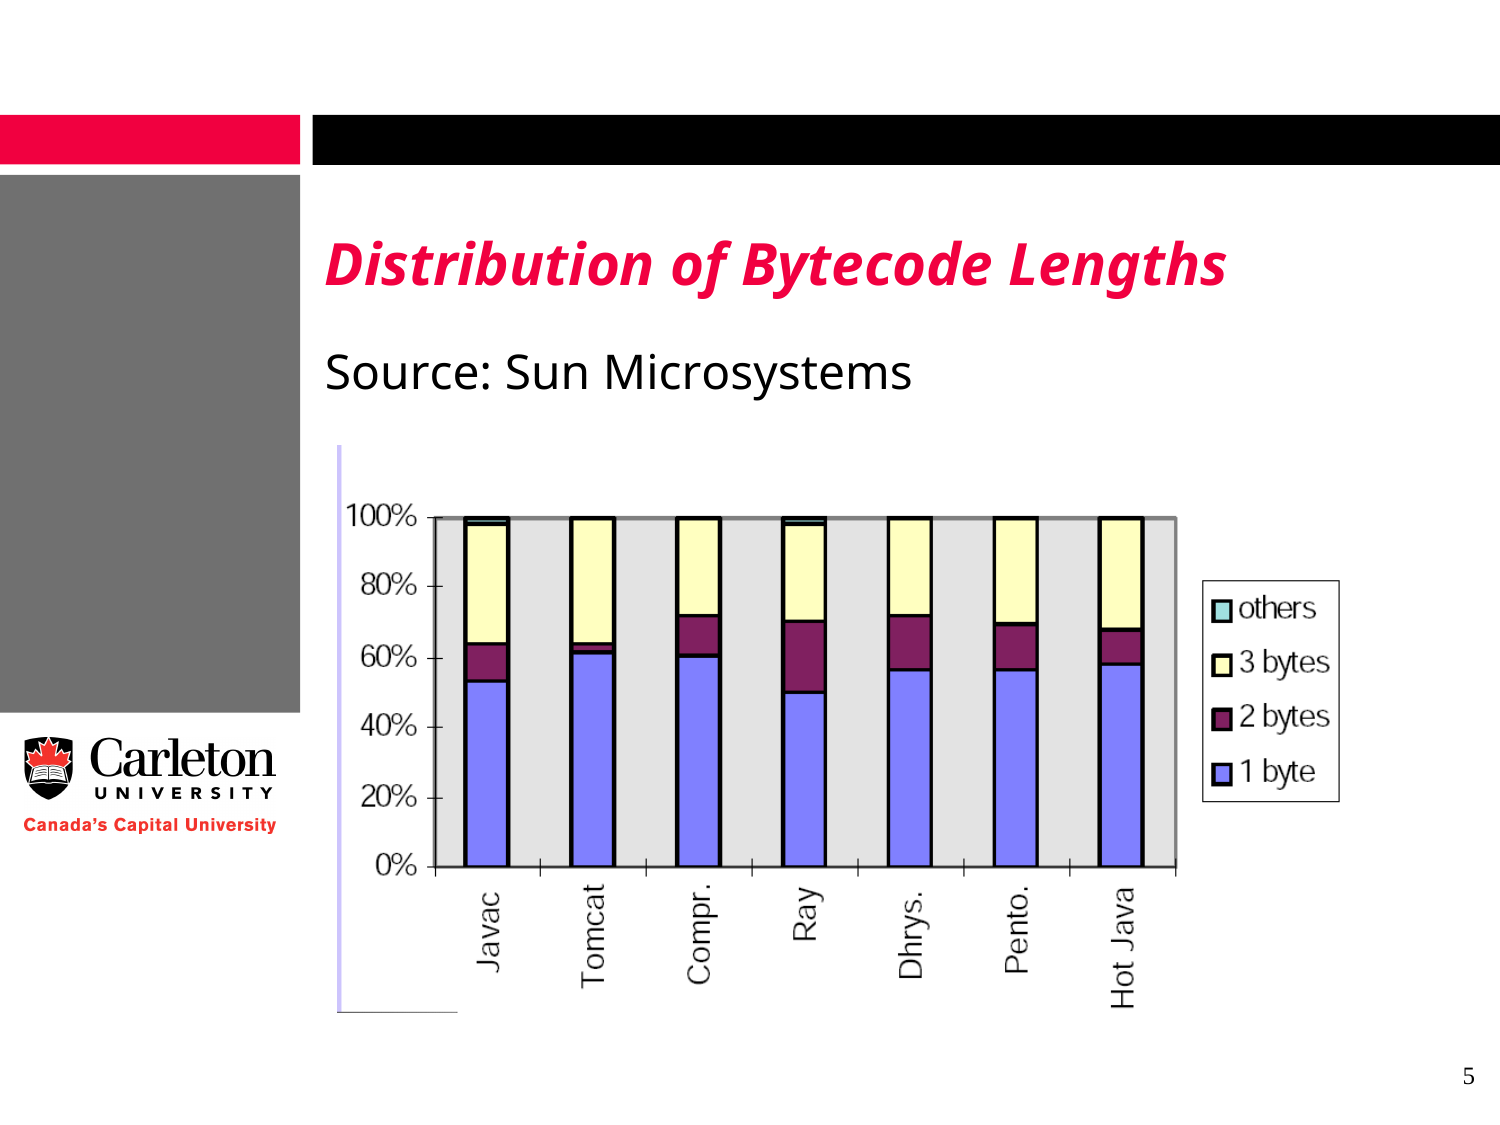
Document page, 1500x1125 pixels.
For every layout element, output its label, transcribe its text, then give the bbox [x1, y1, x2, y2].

list Source: Sun Microsystems [324, 324, 1450, 1036]
picture [24, 737, 276, 834]
title Distribution of Bytecode Lengths [324, 187, 1450, 324]
